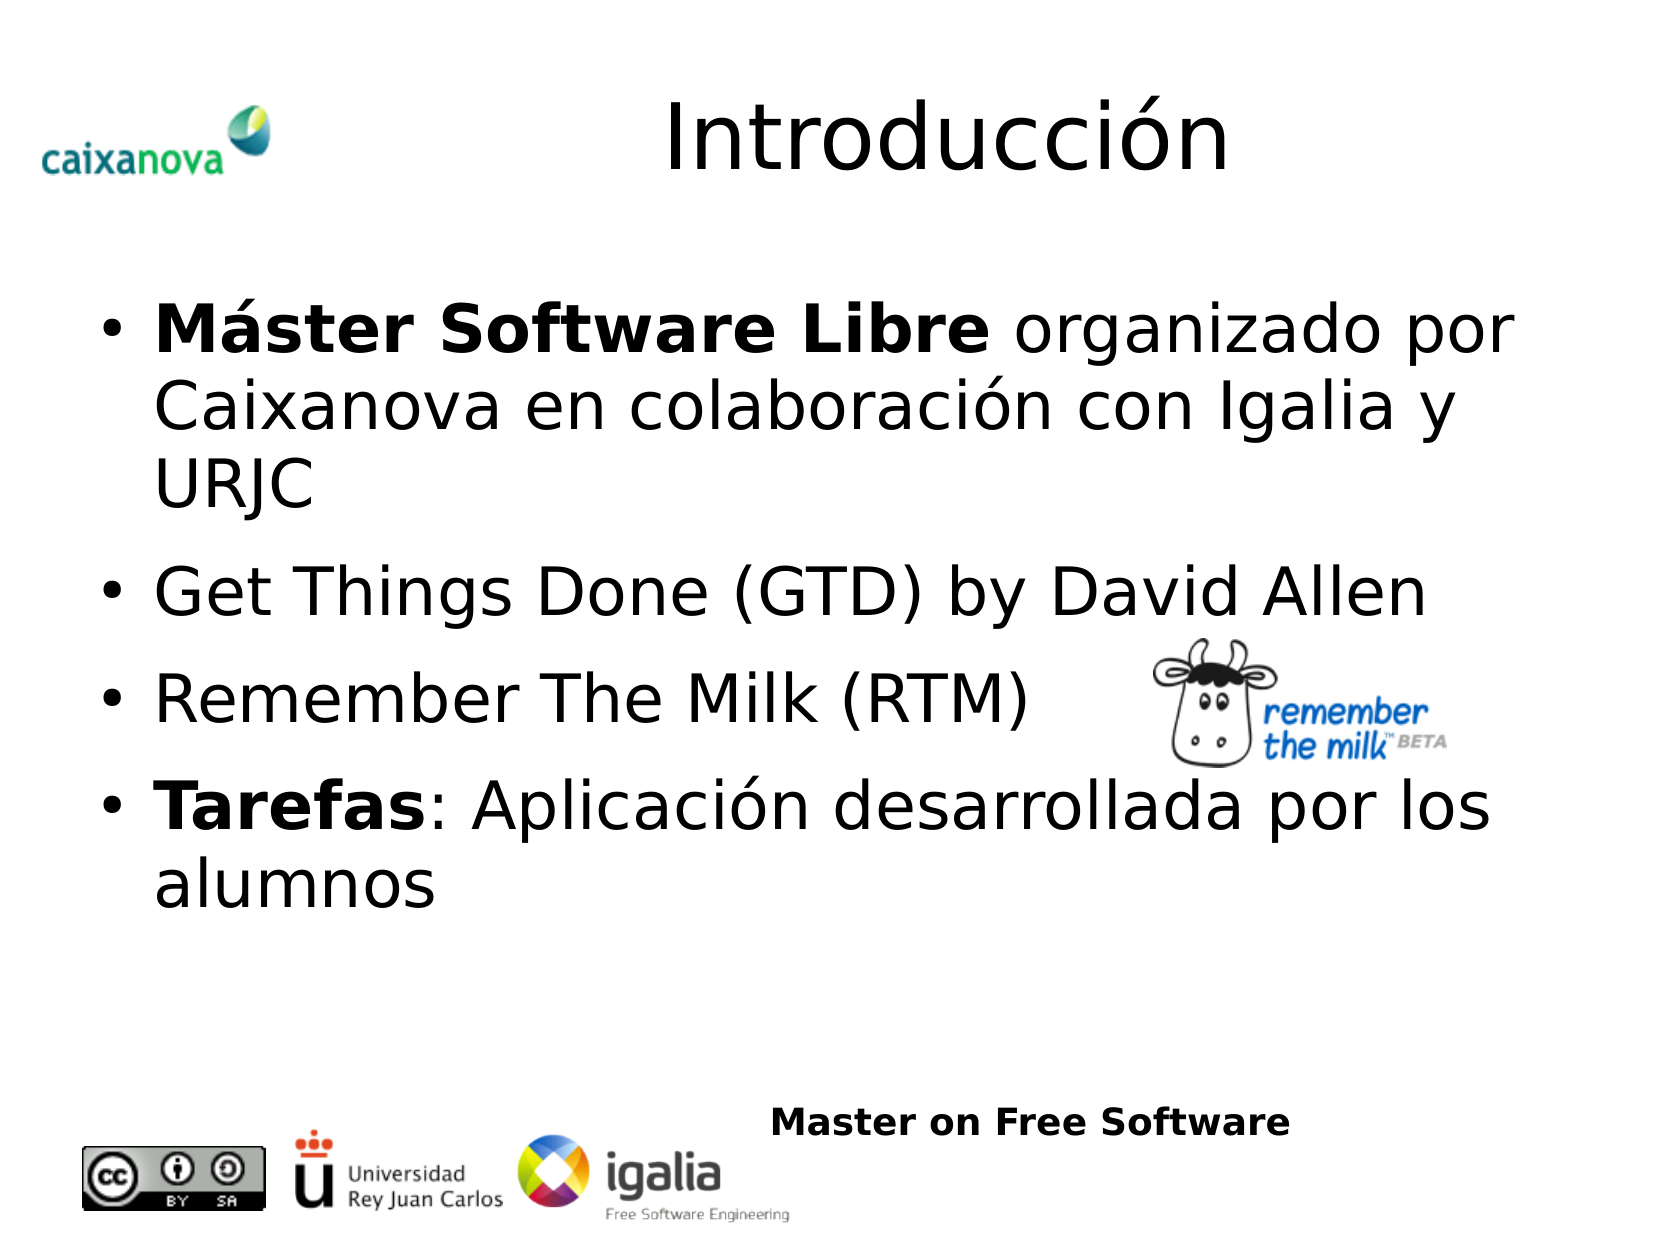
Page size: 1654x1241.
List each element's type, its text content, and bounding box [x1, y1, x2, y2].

picture [29, 73, 284, 207]
picture [295, 1121, 811, 1235]
picture [1153, 638, 1447, 768]
picture [82, 1146, 266, 1211]
list Máster Software Libre organizado por Caixanova en colaboración con Igalia y URJC Get Things Done (GTD) by David Allen Remember The Milk (RTM) Tarefas: Aplicación desarrollada por los alumnos [82, 290, 1571, 1093]
title Introducción [295, 38, 1601, 237]
